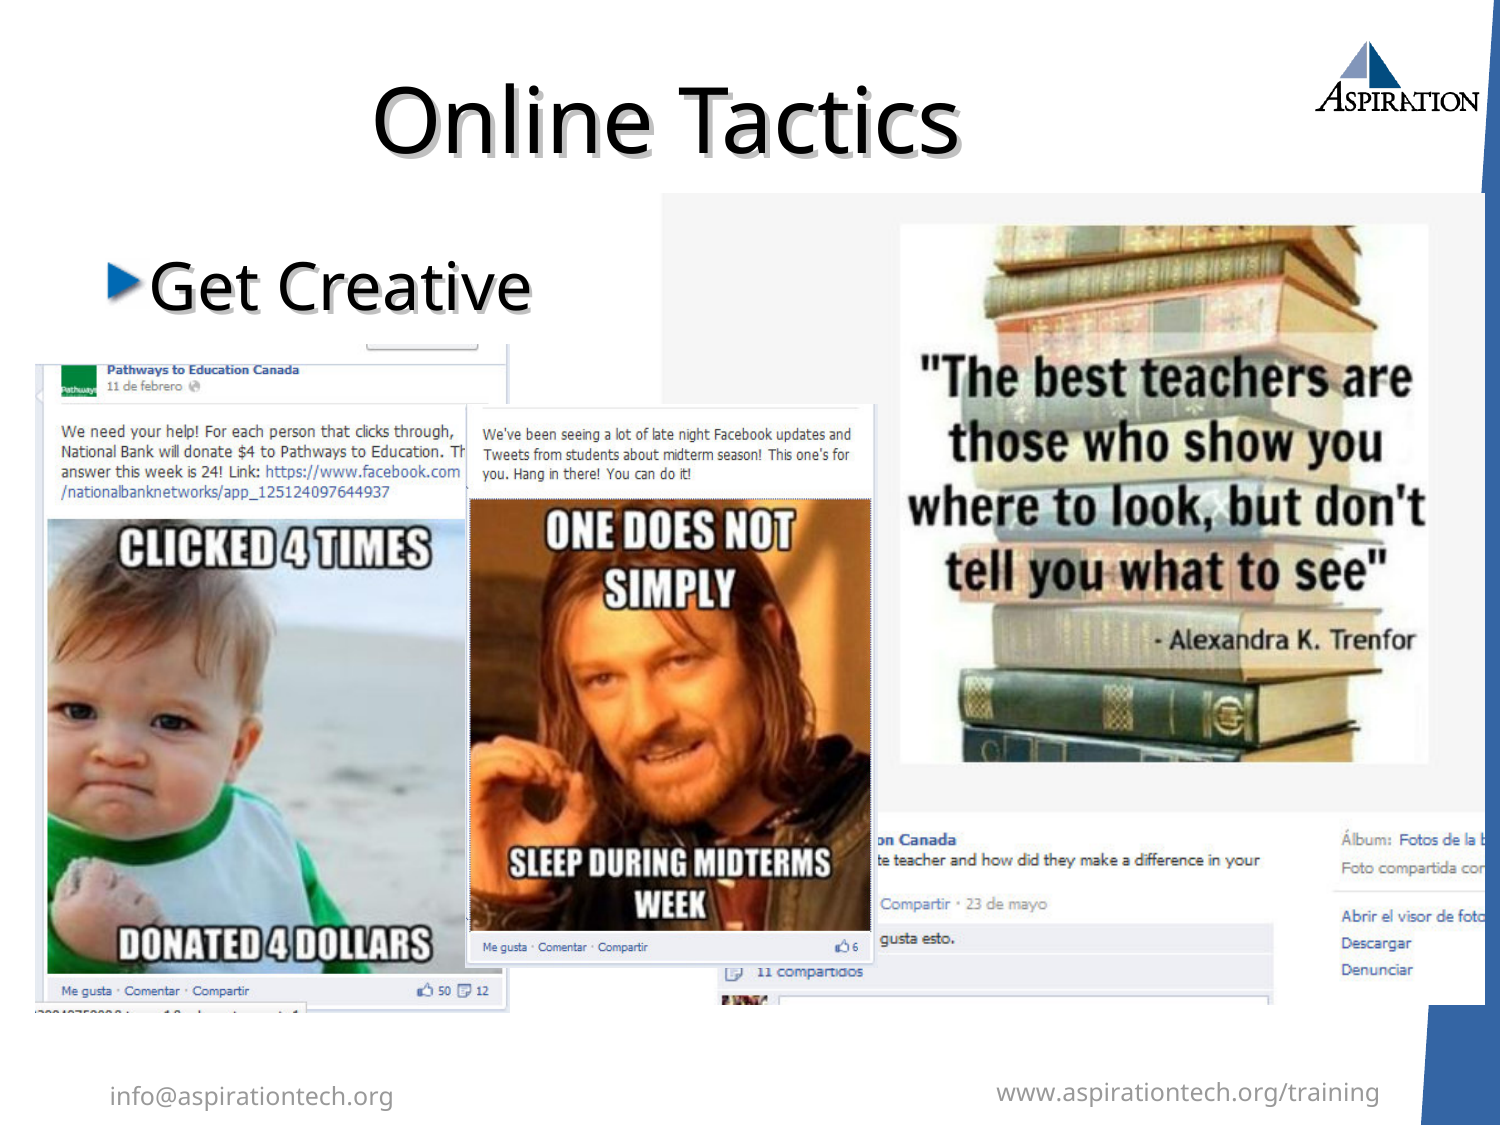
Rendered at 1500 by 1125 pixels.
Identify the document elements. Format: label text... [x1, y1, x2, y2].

picture [35, 193, 1485, 1013]
title Online Tactics [49, 19, 1284, 206]
list Get Creative [49, 238, 1447, 892]
picture [1315, 41, 1480, 120]
